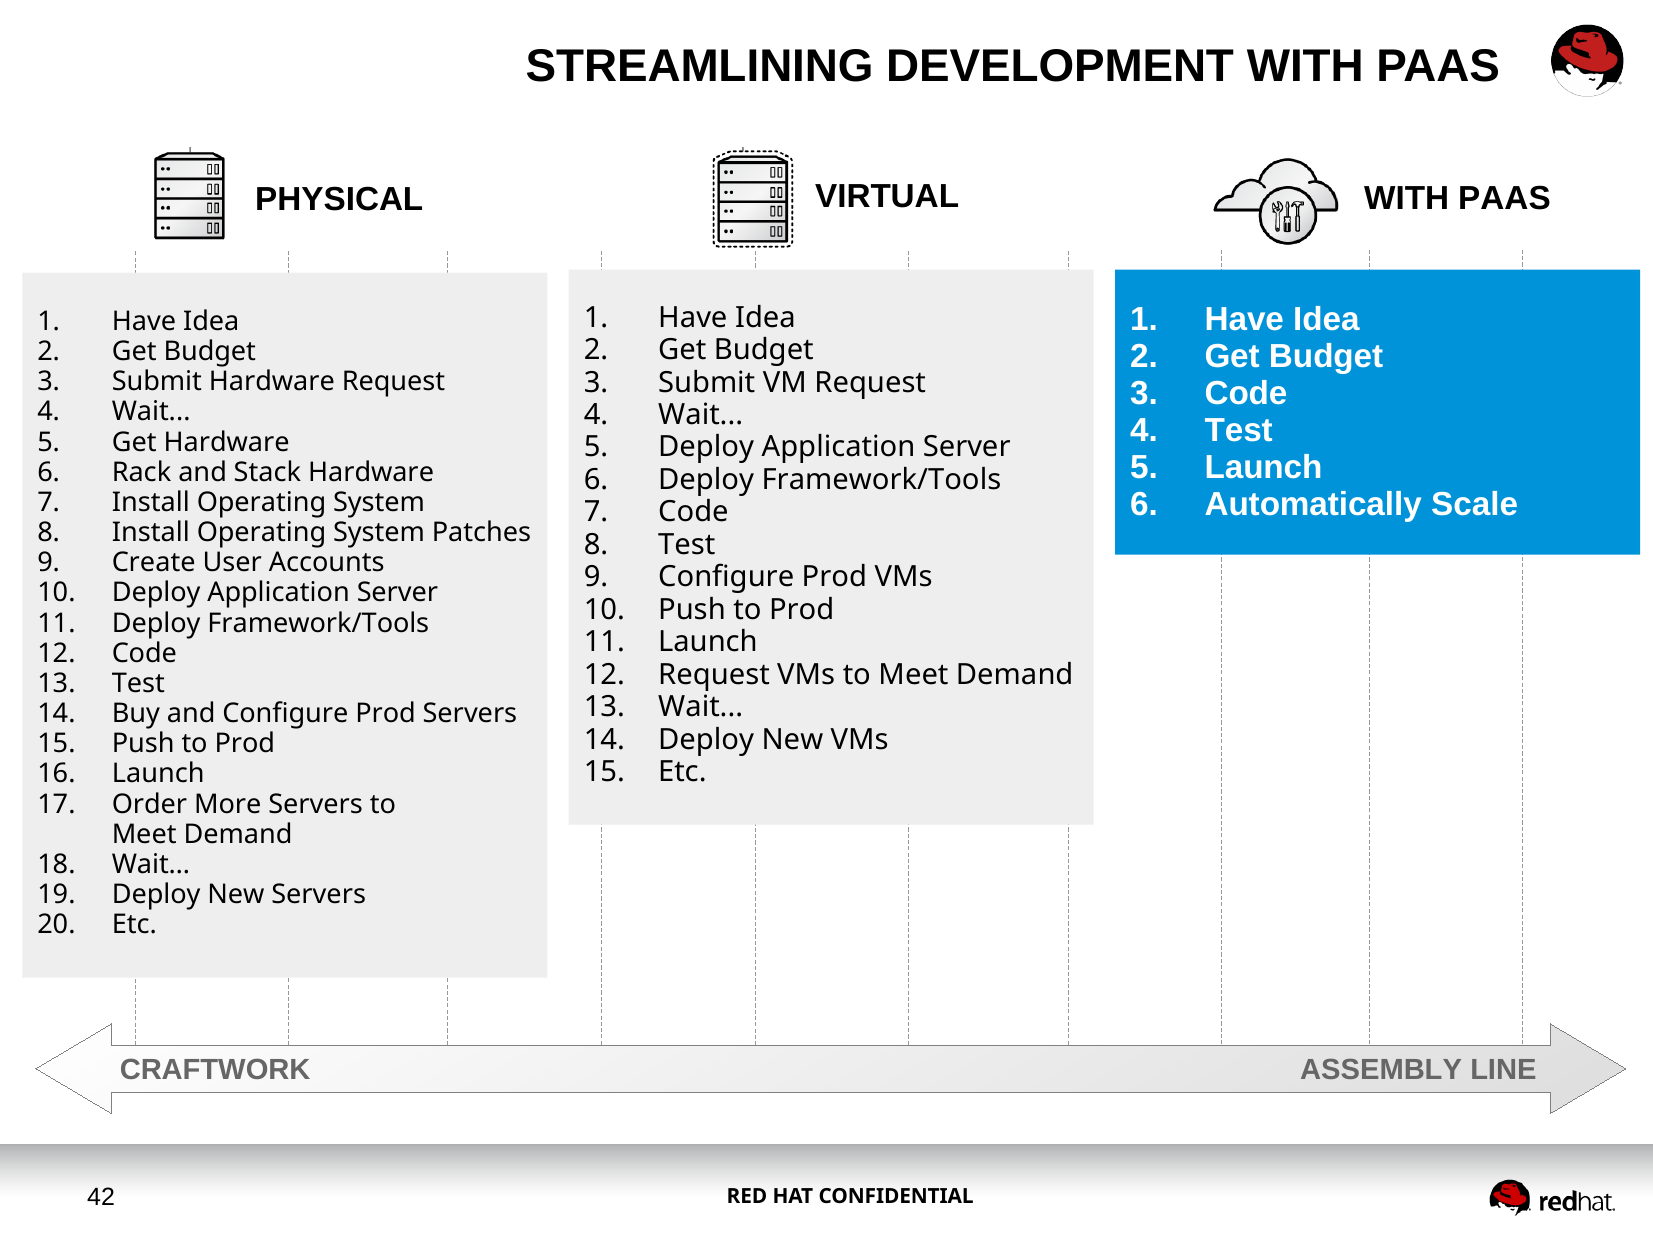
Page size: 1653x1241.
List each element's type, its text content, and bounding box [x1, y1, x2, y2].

picture [1205, 145, 1350, 259]
text_box ASSEMBLY LINE [1221, 1048, 1552, 1098]
text_box Have Idea Get Budget Submit Hardware Request Wait... Get Hardware Rack and Stack Hardware Install Operating System Install Operating System Patches Create User Accounts Deploy Application Server Deploy Framework/Tools Code Test Buy and Configure Prod Servers Push to Prod Launch Order More Servers to Meet Demand Wait… Deploy New Servers Etc. [22, 272, 548, 978]
picture [1551, 24, 1624, 97]
picture [703, 147, 801, 260]
text_box WITH PAAS [1349, 174, 1590, 230]
text_box PHYSICAL [240, 175, 481, 231]
text_box CRAFTWORK [105, 1048, 436, 1098]
text_box Have Idea Get Budget Code Test Launch Automatically Scale [1115, 269, 1641, 555]
picture [133, 147, 247, 245]
text_box [35, 1023, 1626, 1114]
text_box Have Idea Get Budget Submit VM Request Wait... Deploy Application Server Deploy Framework/Tools Code Test Configure Prod VMs Push to Prod Launch Request VMs to Meet Demand Wait... Deploy New VMs Etc. [568, 269, 1094, 825]
picture [0, 1144, 1653, 1241]
title STREAMLINING DEVELOPMENT WITH PAAS [75, 37, 1501, 94]
text_box VIRTUAL [801, 172, 1041, 228]
